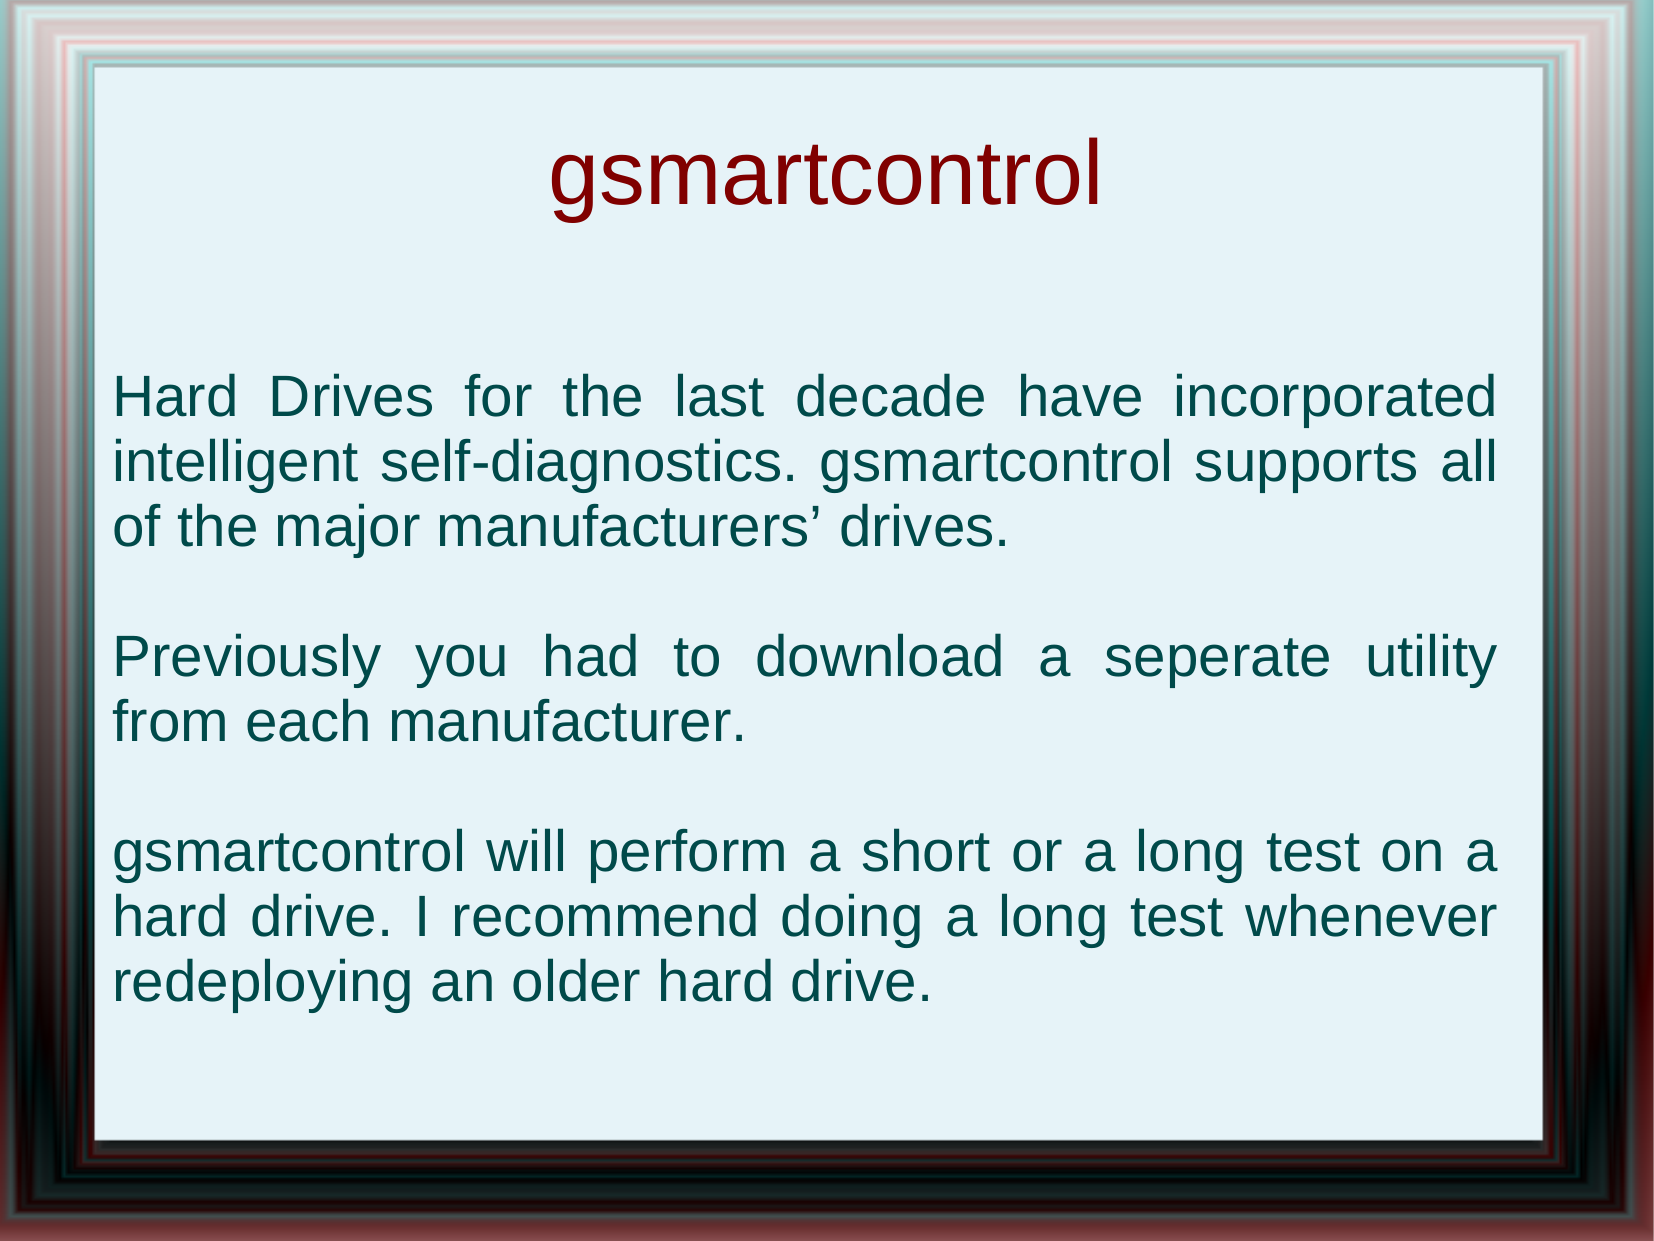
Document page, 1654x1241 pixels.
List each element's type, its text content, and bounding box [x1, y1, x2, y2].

subtitle Hard Drives for the last decade have incorporated intelligent self-diagnostics. gsmartcontrol supports all of the major manufacturers’ drives. Previously you had to download a seperate utility from each manufacturer. gsmartcontrol will perform a short or a long test on a hard drive. I recommend doing a long test whenever redeploying an older hard drive. [112, 364, 1501, 1013]
title gsmartcontrol [118, 95, 1536, 250]
picture [0, 0, 1654, 1241]
